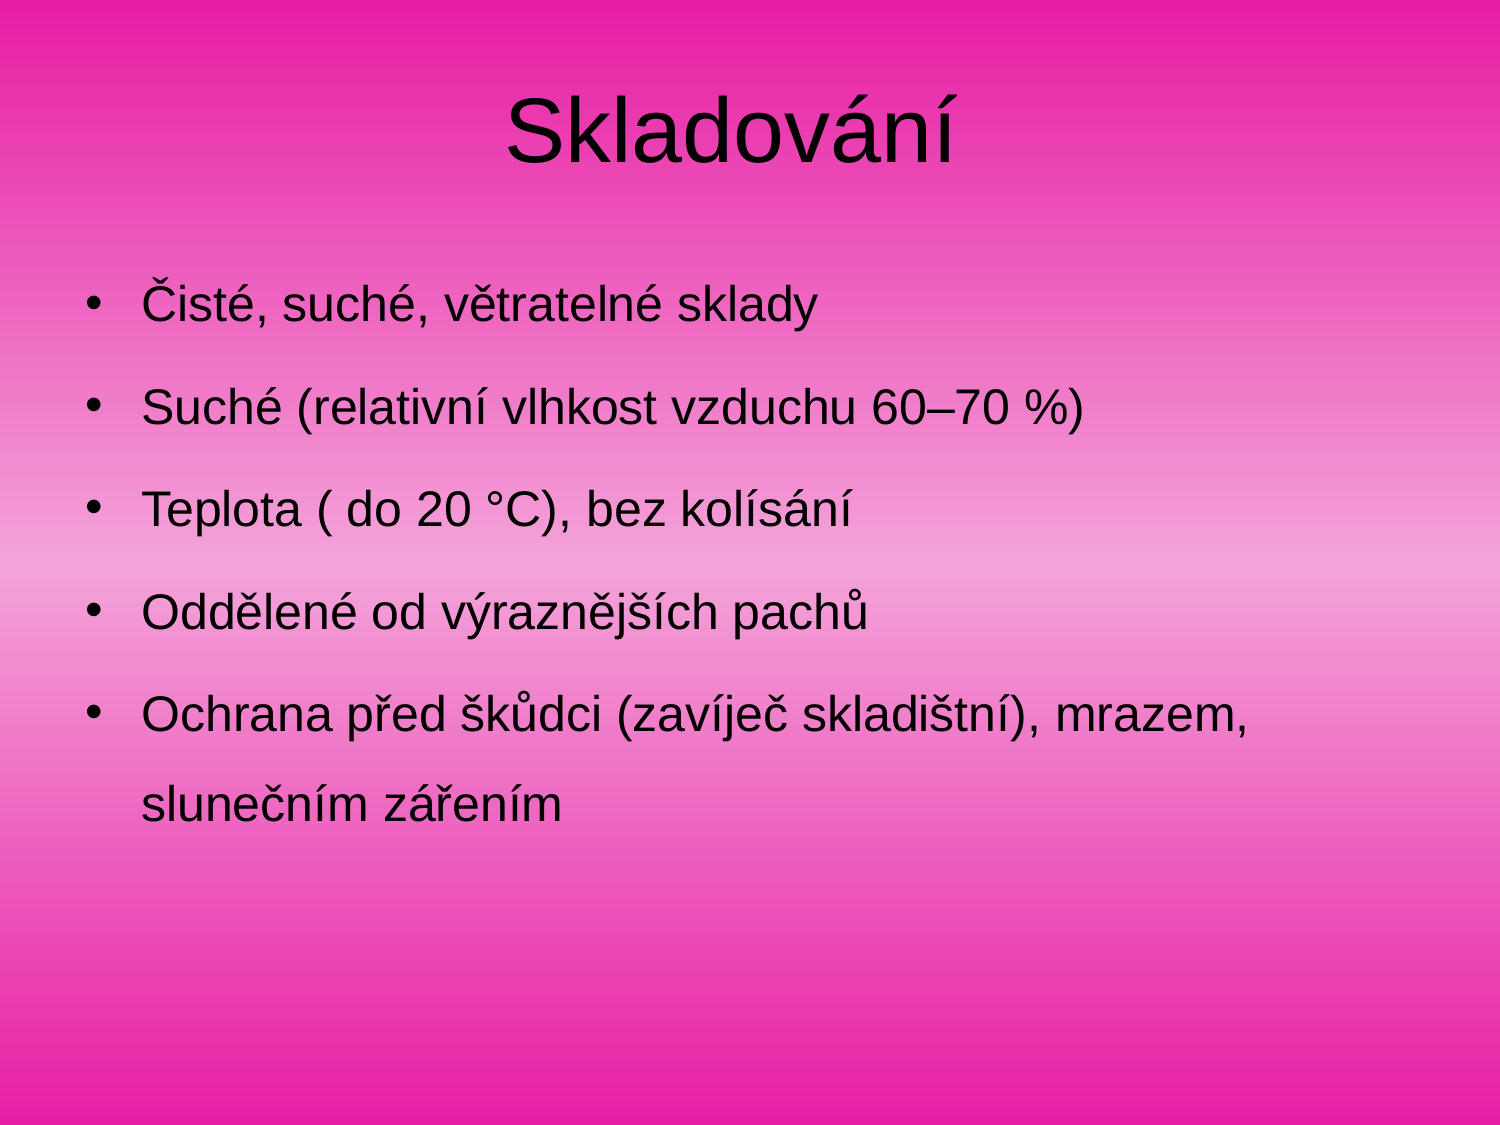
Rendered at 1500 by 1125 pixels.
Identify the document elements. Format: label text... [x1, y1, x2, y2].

title Skladování [93, 58, 1369, 194]
list Čisté, suché, větratelné sklady Suché (relativní vlhkost vzduchu 60–70 %) Teplota ( do 20 °C), bez kolísání Oddělené od výraznějších pachů Ochrana před škůdci (zavíječ skladištní), mrazem, slunečním zářením [70, 234, 1435, 973]
